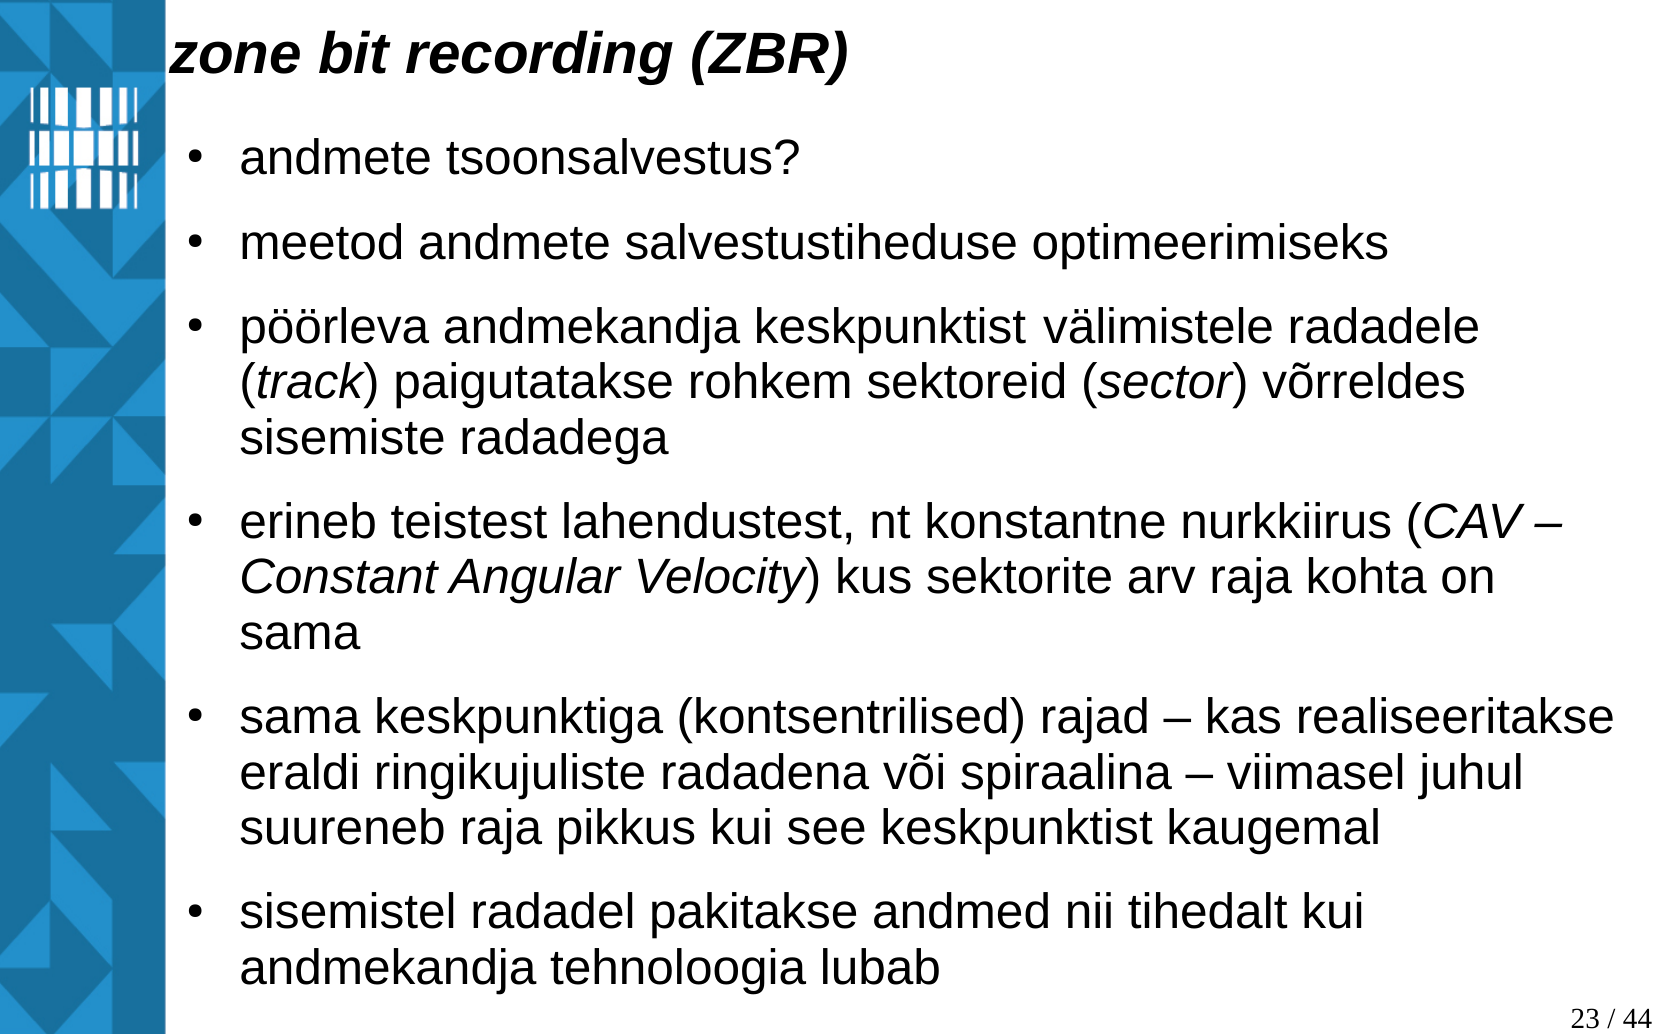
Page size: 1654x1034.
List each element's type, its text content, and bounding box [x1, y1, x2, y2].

list andmete tsoonsalvestus? meetod andmete salvestustiheduse optimeerimiseks pöörleva andmekandja keskpunktist välimistele radadele (track) paigutatakse rohkem sektoreid (sector) võrreldes sisemiste radadega erineb teistest lahendustest, nt konstantne nurkkiirus (CAV – Constant Angular Velocity) kus sektorite arv raja kohta on sama sama keskpunktiga (kontsentrilised) rajad – kas realiseeritakse eraldi ringikujuliste radadena või spiraalina – viimasel juhul suureneb raja pikkus kui see keskpunktist kaugemal sisemistel radadel pakitakse andmed nii tihedalt kui andmekandja tehnoloogia lubab [169, 129, 1630, 997]
title zone bit recording (ZBR) [169, 11, 1571, 95]
